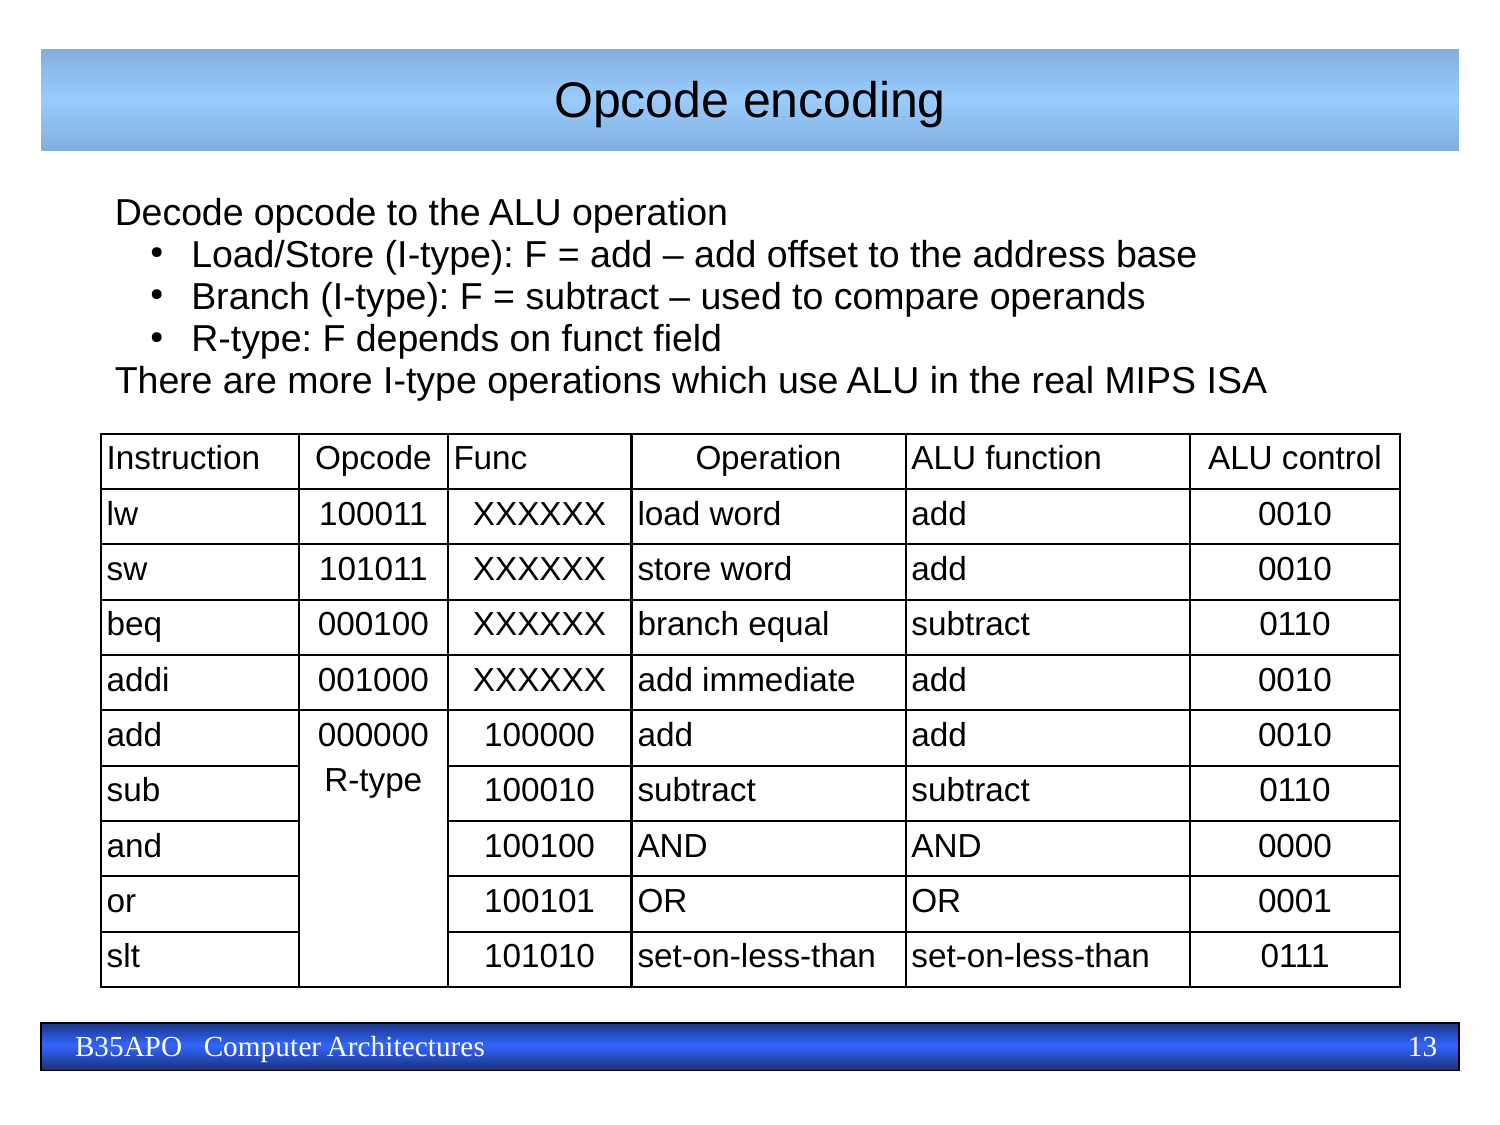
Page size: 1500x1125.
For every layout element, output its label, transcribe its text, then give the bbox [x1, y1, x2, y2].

table_cell 100100 [449, 822, 630, 875]
table_cell 0010 [1191, 656, 1399, 709]
table_cell 101011 [300, 545, 447, 599]
table_cell 0010 [1191, 490, 1399, 543]
table_cell 0000 [1191, 822, 1399, 875]
table_cell 100010 [449, 767, 630, 820]
table_header Func [449, 435, 630, 488]
table_cell OR [633, 877, 905, 931]
title Opcode encoding [41, 49, 1459, 151]
table_cell AND [907, 822, 1189, 875]
table_cell subtract [907, 767, 1189, 820]
table_cell add [907, 545, 1189, 599]
table_cell beq [102, 601, 298, 654]
table_header Operation [633, 435, 905, 488]
table_cell 000000 R-type [300, 711, 447, 986]
table_cell add immediate [633, 656, 905, 709]
table_cell add [907, 656, 1189, 709]
text_box Decode opcode to the ALU operation Load/Store (I-type): F = add – add offset to the address base Branch (I-type): F = subtract – used to compare operands R-type: F depends on funct field There are more I-type operations which use ALU in the real MIPS ISA [99, 183, 1400, 409]
table_cell and [102, 822, 298, 875]
table_cell subtract [633, 767, 905, 820]
table_cell 0110 [1191, 767, 1399, 820]
table_cell load word [633, 490, 905, 543]
table_cell sw [102, 545, 298, 599]
table_header ALU function [907, 435, 1189, 488]
table_cell sub [102, 767, 298, 820]
table_cell slt [102, 933, 298, 986]
table_cell XXXXXX [449, 490, 630, 543]
table_cell add [102, 711, 298, 765]
table_cell addi [102, 656, 298, 709]
table_cell 001000 [300, 656, 447, 709]
table_header ALU control [1191, 435, 1399, 488]
table_cell 100011 [300, 490, 447, 543]
table_cell add [633, 711, 905, 765]
table_cell 0001 [1191, 877, 1399, 931]
table_cell 0110 [1191, 601, 1399, 654]
table_cell XXXXXX [449, 545, 630, 599]
table_cell subtract [907, 601, 1189, 654]
table_cell add [907, 490, 1189, 543]
table_cell 0111 [1191, 933, 1399, 986]
table_cell 100101 [449, 877, 630, 931]
table_cell lw [102, 490, 298, 543]
table_cell XXXXXX [449, 656, 630, 709]
table_cell add [907, 711, 1189, 765]
table_cell set-on-less-than [633, 933, 905, 986]
table_header Instruction [102, 435, 298, 488]
table_cell 100000 [449, 711, 630, 765]
table_cell AND [633, 822, 905, 875]
table_cell store word [633, 545, 905, 599]
table_cell 000100 [300, 601, 447, 654]
table_cell or [102, 877, 298, 931]
table_cell branch equal [633, 601, 905, 654]
table_cell 101010 [449, 933, 630, 986]
table_cell 0010 [1191, 545, 1399, 599]
table_cell 0010 [1191, 711, 1399, 765]
table_cell XXXXXX [449, 601, 630, 654]
table_cell OR [907, 877, 1189, 931]
table_header Opcode [300, 435, 447, 488]
table_cell set-on-less-than [907, 933, 1189, 986]
